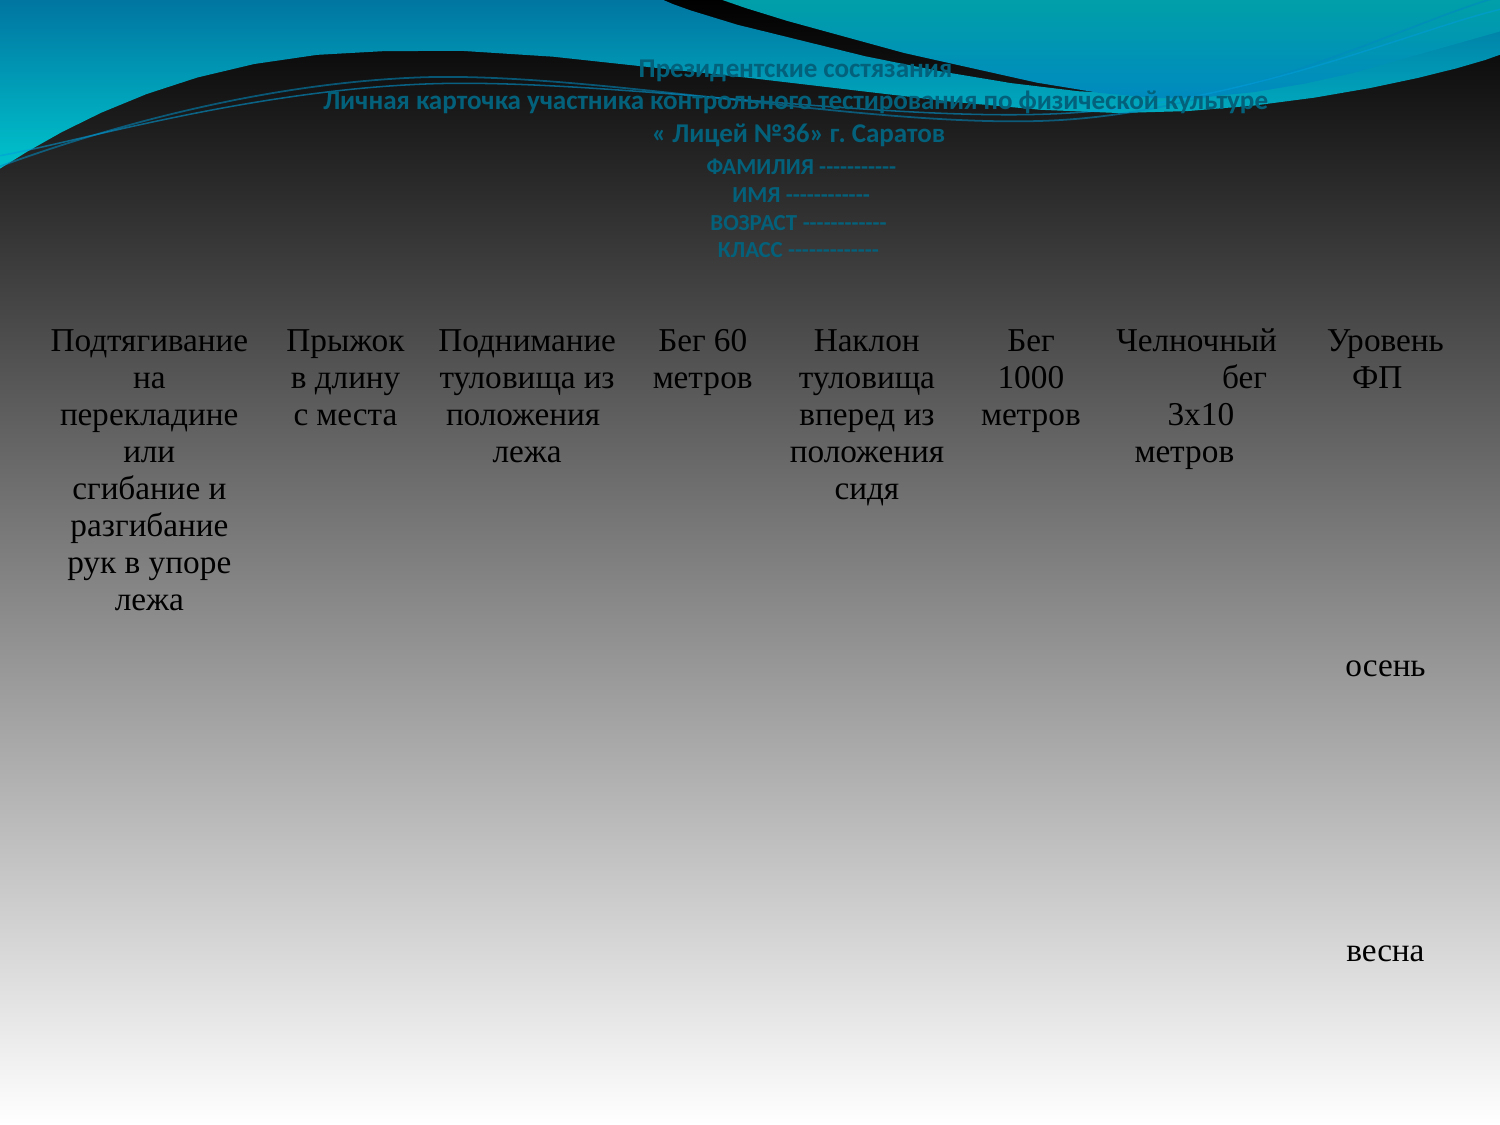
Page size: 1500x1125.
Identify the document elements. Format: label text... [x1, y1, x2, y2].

table_header Поднимание туловища из положения лежа [422, 314, 633, 639]
table_cell весна [1301, 924, 1470, 1107]
table_cell [1101, 639, 1301, 924]
table_cell [633, 924, 773, 1107]
table_header Бег 1000 метров [961, 314, 1101, 639]
table_cell [961, 924, 1101, 1107]
table_header Подтягивание на перекладине или сгибание и разгибание рук в упоре лежа [29, 314, 269, 639]
table_cell [1101, 924, 1301, 1107]
table_cell [269, 924, 422, 1107]
table_cell [269, 639, 422, 924]
table_cell [773, 639, 961, 924]
table_header Наклон туловища вперед из положения сидя [773, 314, 961, 639]
table_cell [773, 924, 961, 1107]
table_cell [422, 924, 633, 1107]
table_header Уровень ФП [1301, 314, 1470, 639]
table_cell осень [1301, 639, 1470, 924]
table_cell [633, 639, 773, 924]
title Президентские состязания Личная карточка участника контрольного тестирования по физической культуре « Лицей №36» г. Саратов ФАМИЛИЯ ----------- ИМЯ ------------ ВОЗРАСТ ------------ КЛАСС ------------- [159, 42, 1438, 283]
table_cell [422, 639, 633, 924]
table_cell [29, 924, 269, 1107]
table_cell [29, 639, 269, 924]
table_cell [961, 639, 1101, 924]
table_header Челночный бег 3х10 метров [1101, 314, 1301, 639]
table_header Прыжок в длину с места [269, 314, 422, 639]
table_header Бег 60 метров [633, 314, 773, 639]
